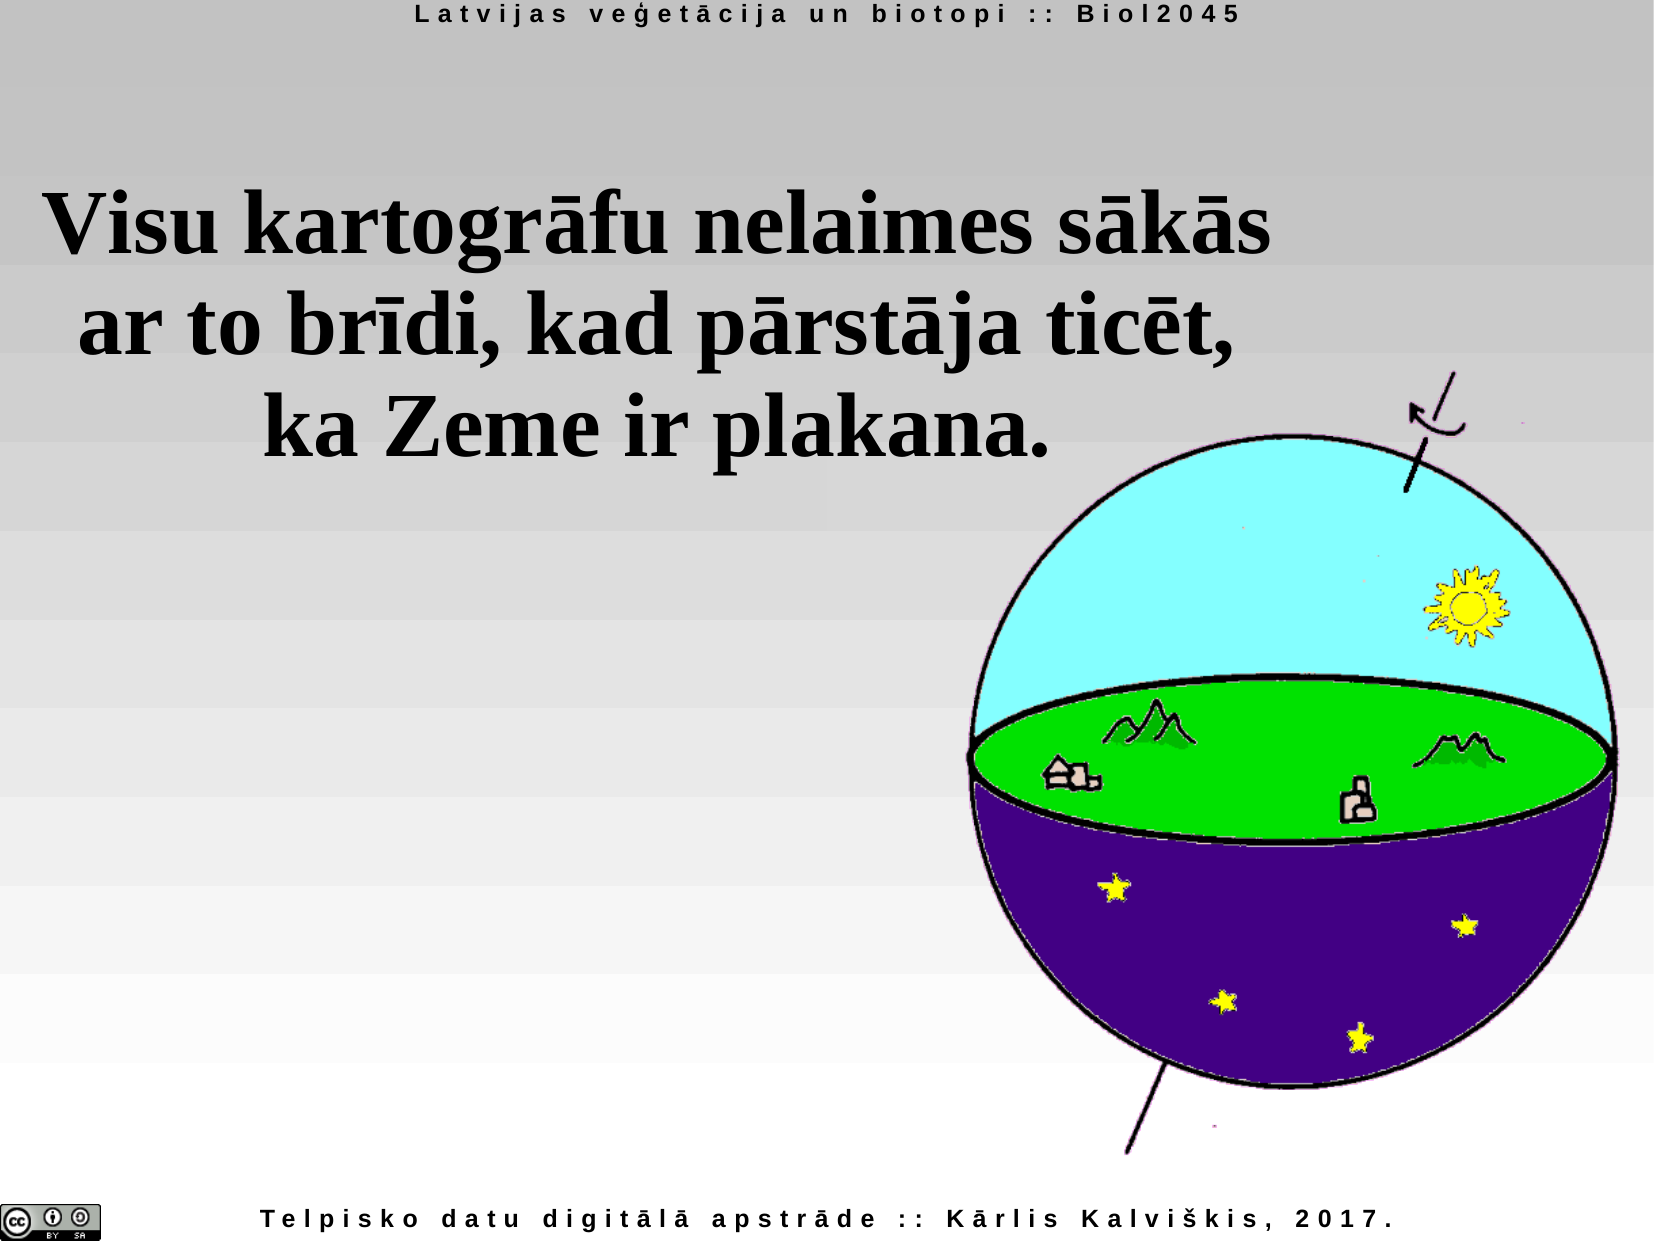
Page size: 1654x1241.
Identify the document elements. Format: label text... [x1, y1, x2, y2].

picture [0, 0, 1654, 1241]
title Visu kartogrāfu nelaimes sākās ar to brīdi, kad pārstāja ticēt, ka Zeme ir plakana. [39, 171, 1277, 476]
